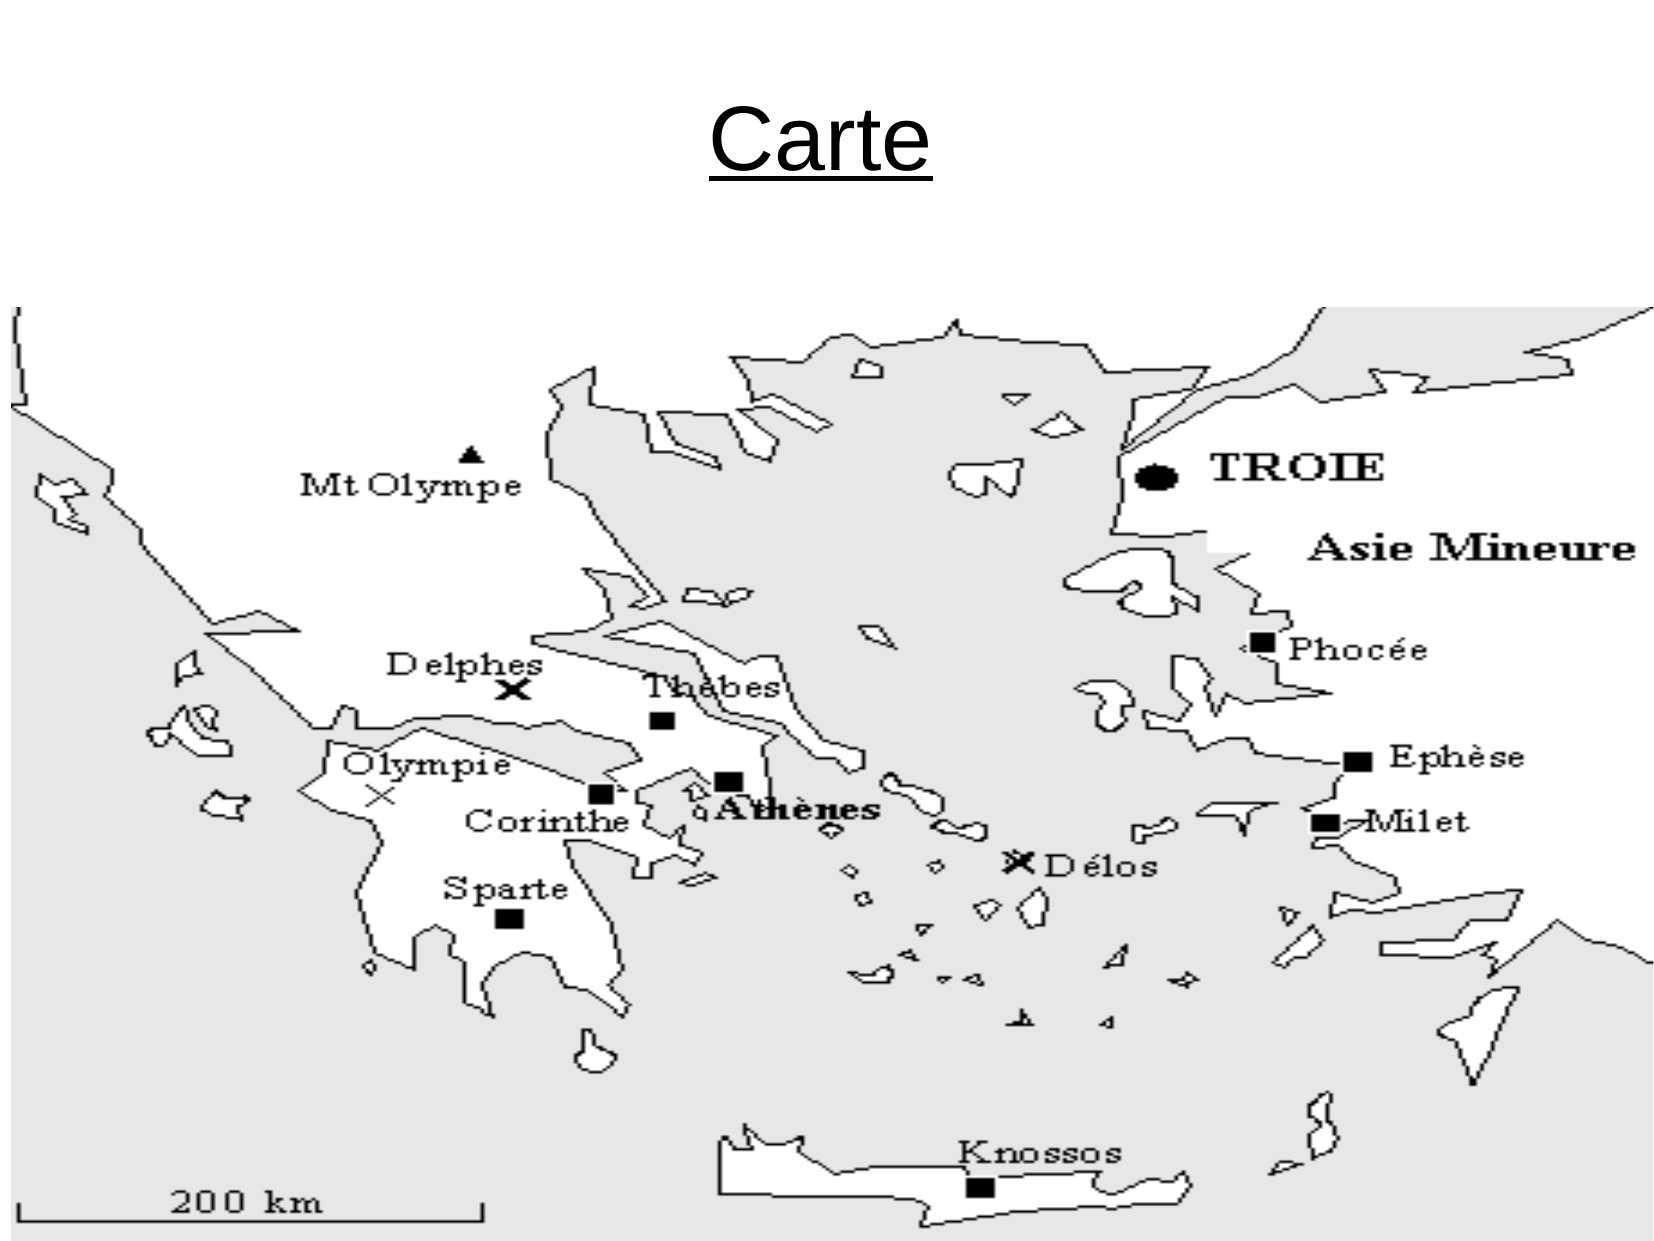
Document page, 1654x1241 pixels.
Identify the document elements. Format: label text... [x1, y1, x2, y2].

title Carte [318, 35, 1323, 243]
picture [11, 307, 1654, 1241]
